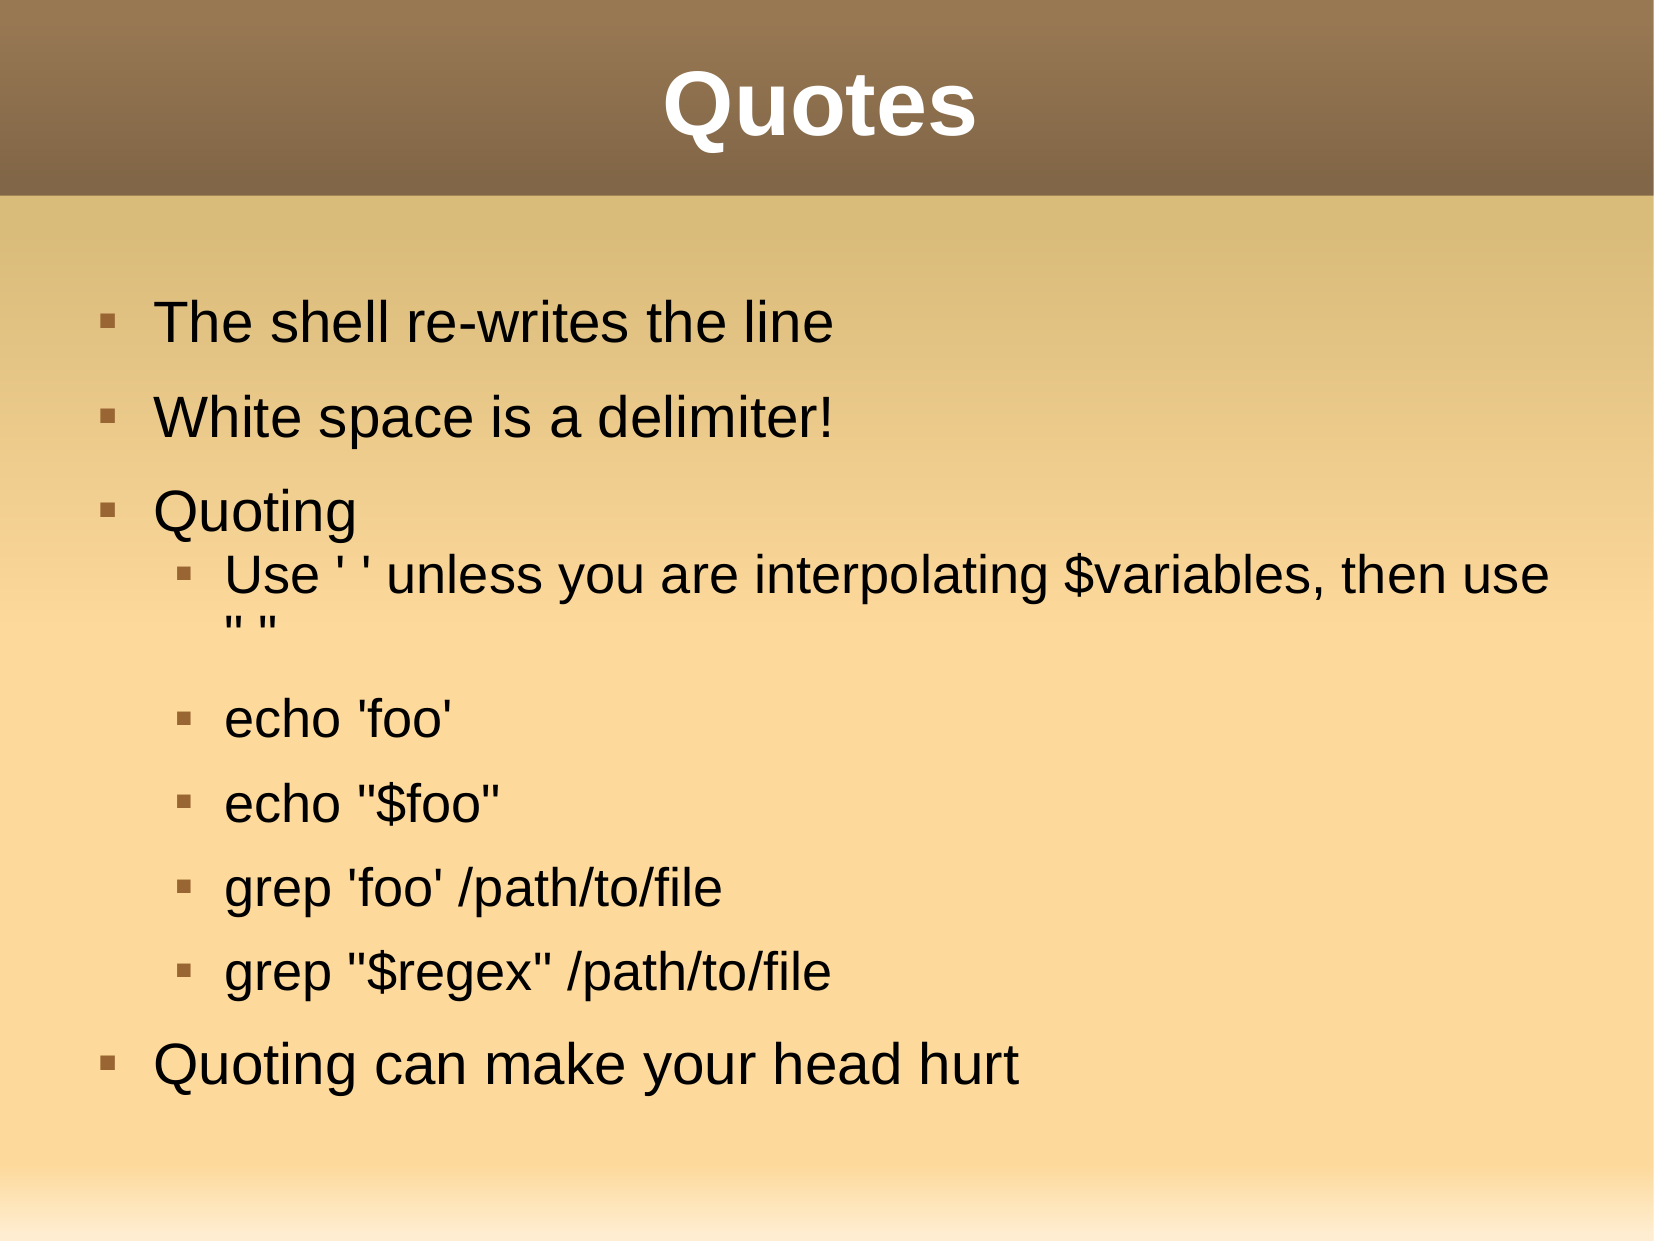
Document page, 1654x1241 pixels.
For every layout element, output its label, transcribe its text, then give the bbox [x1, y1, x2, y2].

picture [0, 0, 1654, 1241]
title Quotes [76, 0, 1565, 208]
list The shell re-writes the line White space is a delimiter! Quoting Use ' ' unless you are interpolating $variables, then use " " echo 'foo' echo "$foo" grep 'foo' /path/to/file grep "$regex" /path/to/file Quoting can make your head hurt [82, 290, 1571, 1157]
